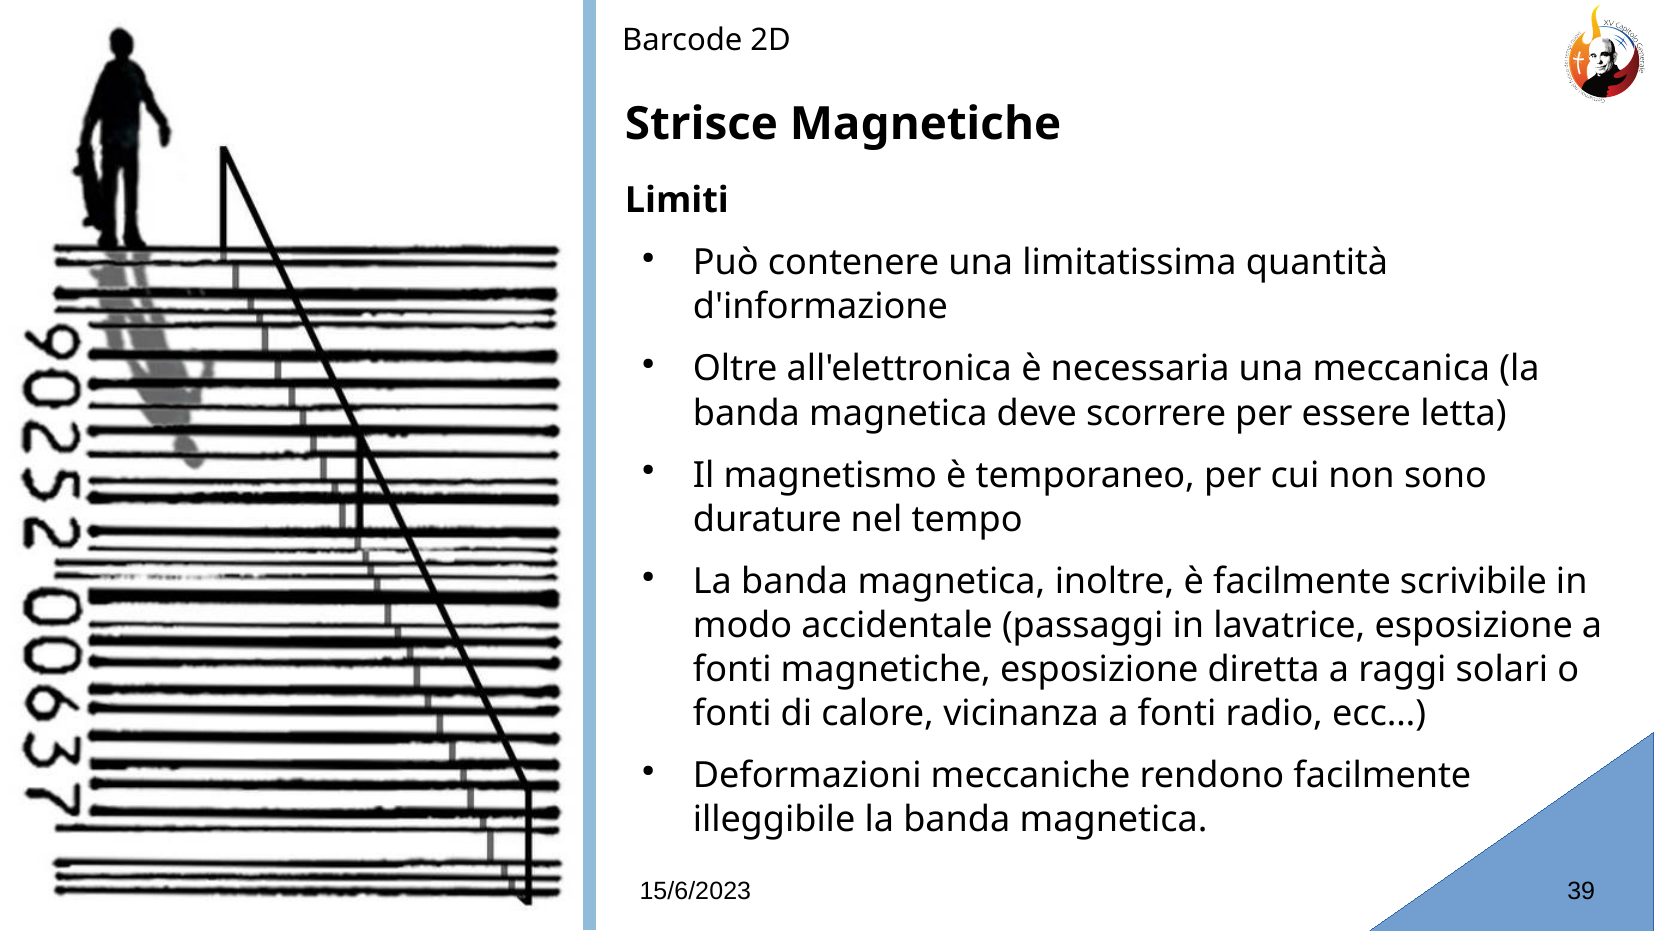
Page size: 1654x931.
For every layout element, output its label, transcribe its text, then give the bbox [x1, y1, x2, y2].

title Strisce Magnetiche [624, 94, 1621, 177]
list Limiti Può contenere una limitatissima quantità d'informazione Oltre all'elettronica è necessaria una meccanica (la banda magnetica deve scorrere per essere letta) Il magnetismo è temporaneo, per cui non sono durature nel tempo La banda magnetica, inoltre, è facilmente scrivibile in modo accidentale (passaggi in lavatrice, esposizione a fonti magnetiche, esposizione diretta a raggi solari o fonti di calore, vicinanza a fonti radio, ecc…) Deformazioni meccaniche rendono facilmente illeggibile la banda magnetica. [624, 177, 1621, 851]
picture [0, 0, 583, 931]
picture [1563, 4, 1646, 103]
text_box Barcode 2D [607, 9, 1340, 63]
